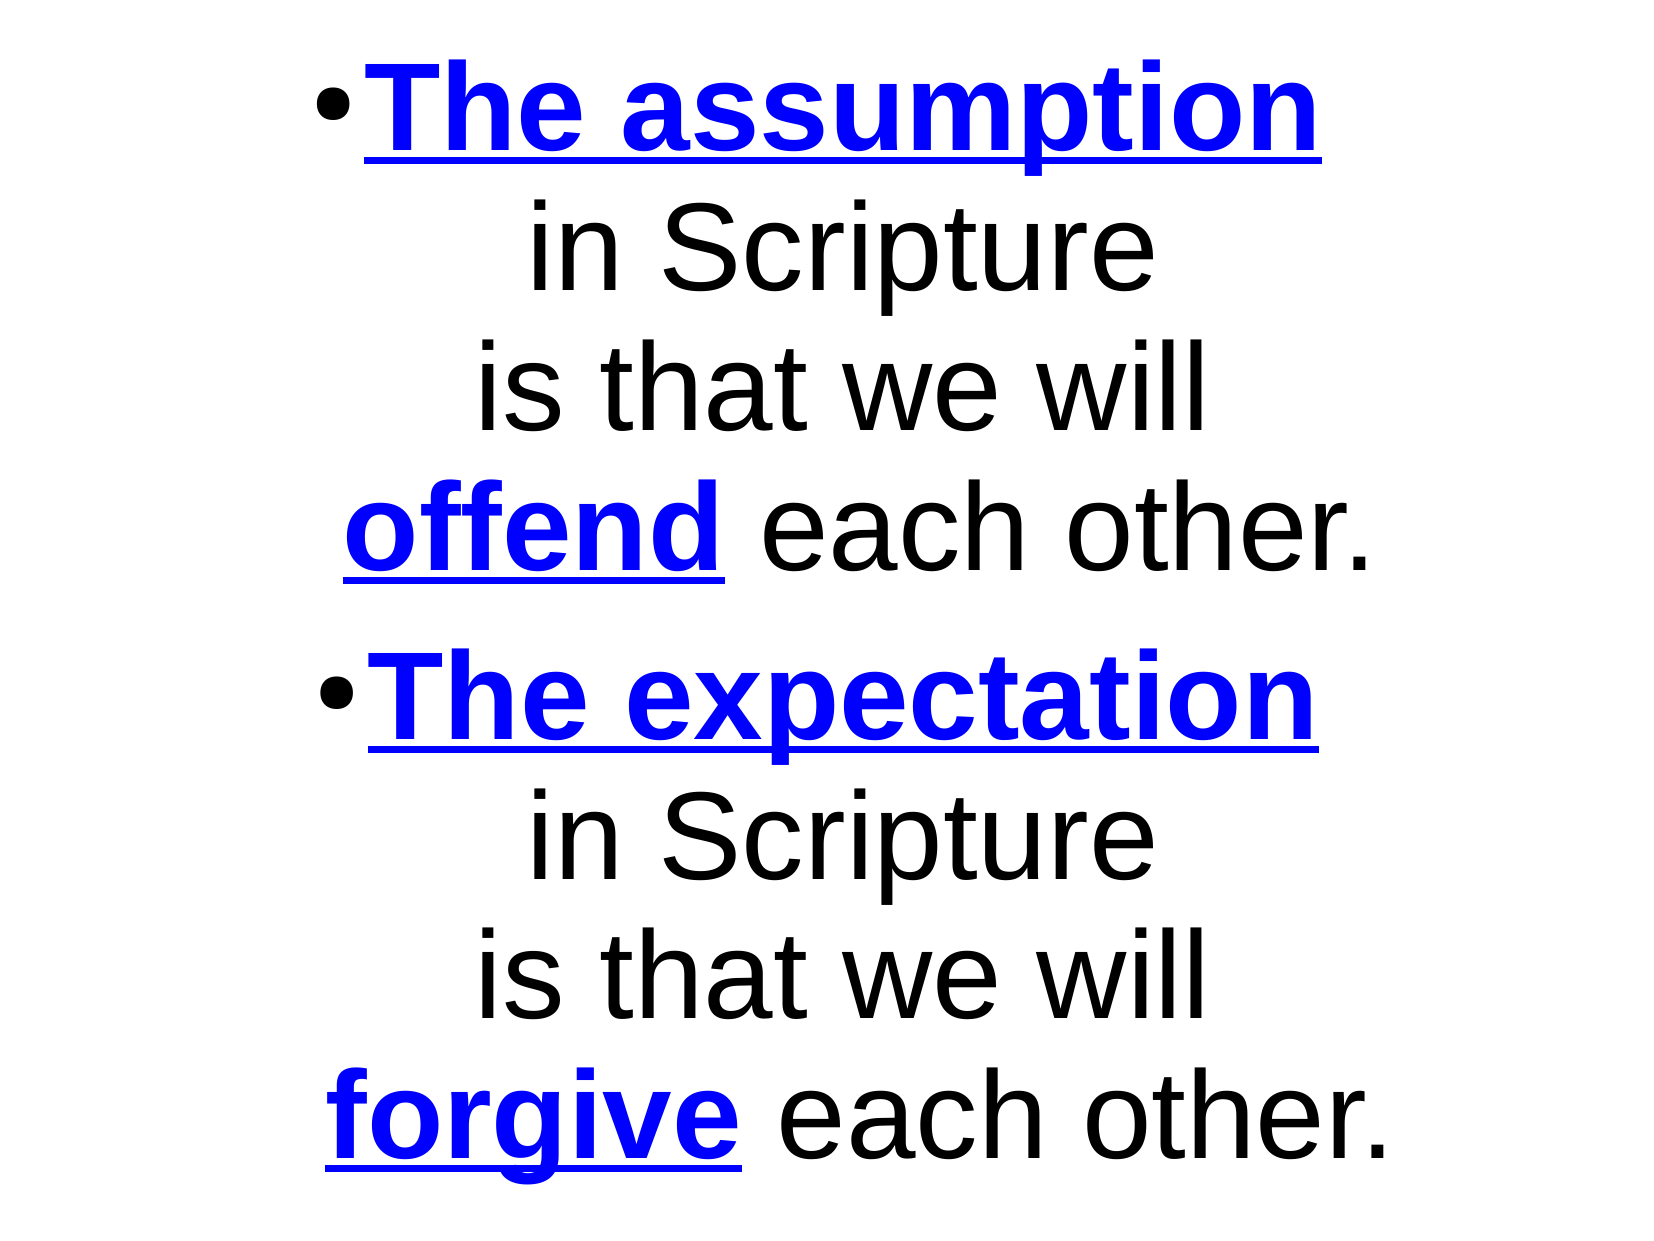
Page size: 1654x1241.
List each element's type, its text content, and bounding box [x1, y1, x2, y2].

list The assumption in Scripture is that we will offend each other. The expectation in Scripture is that we will forgive each other. [37, 37, 1613, 1201]
